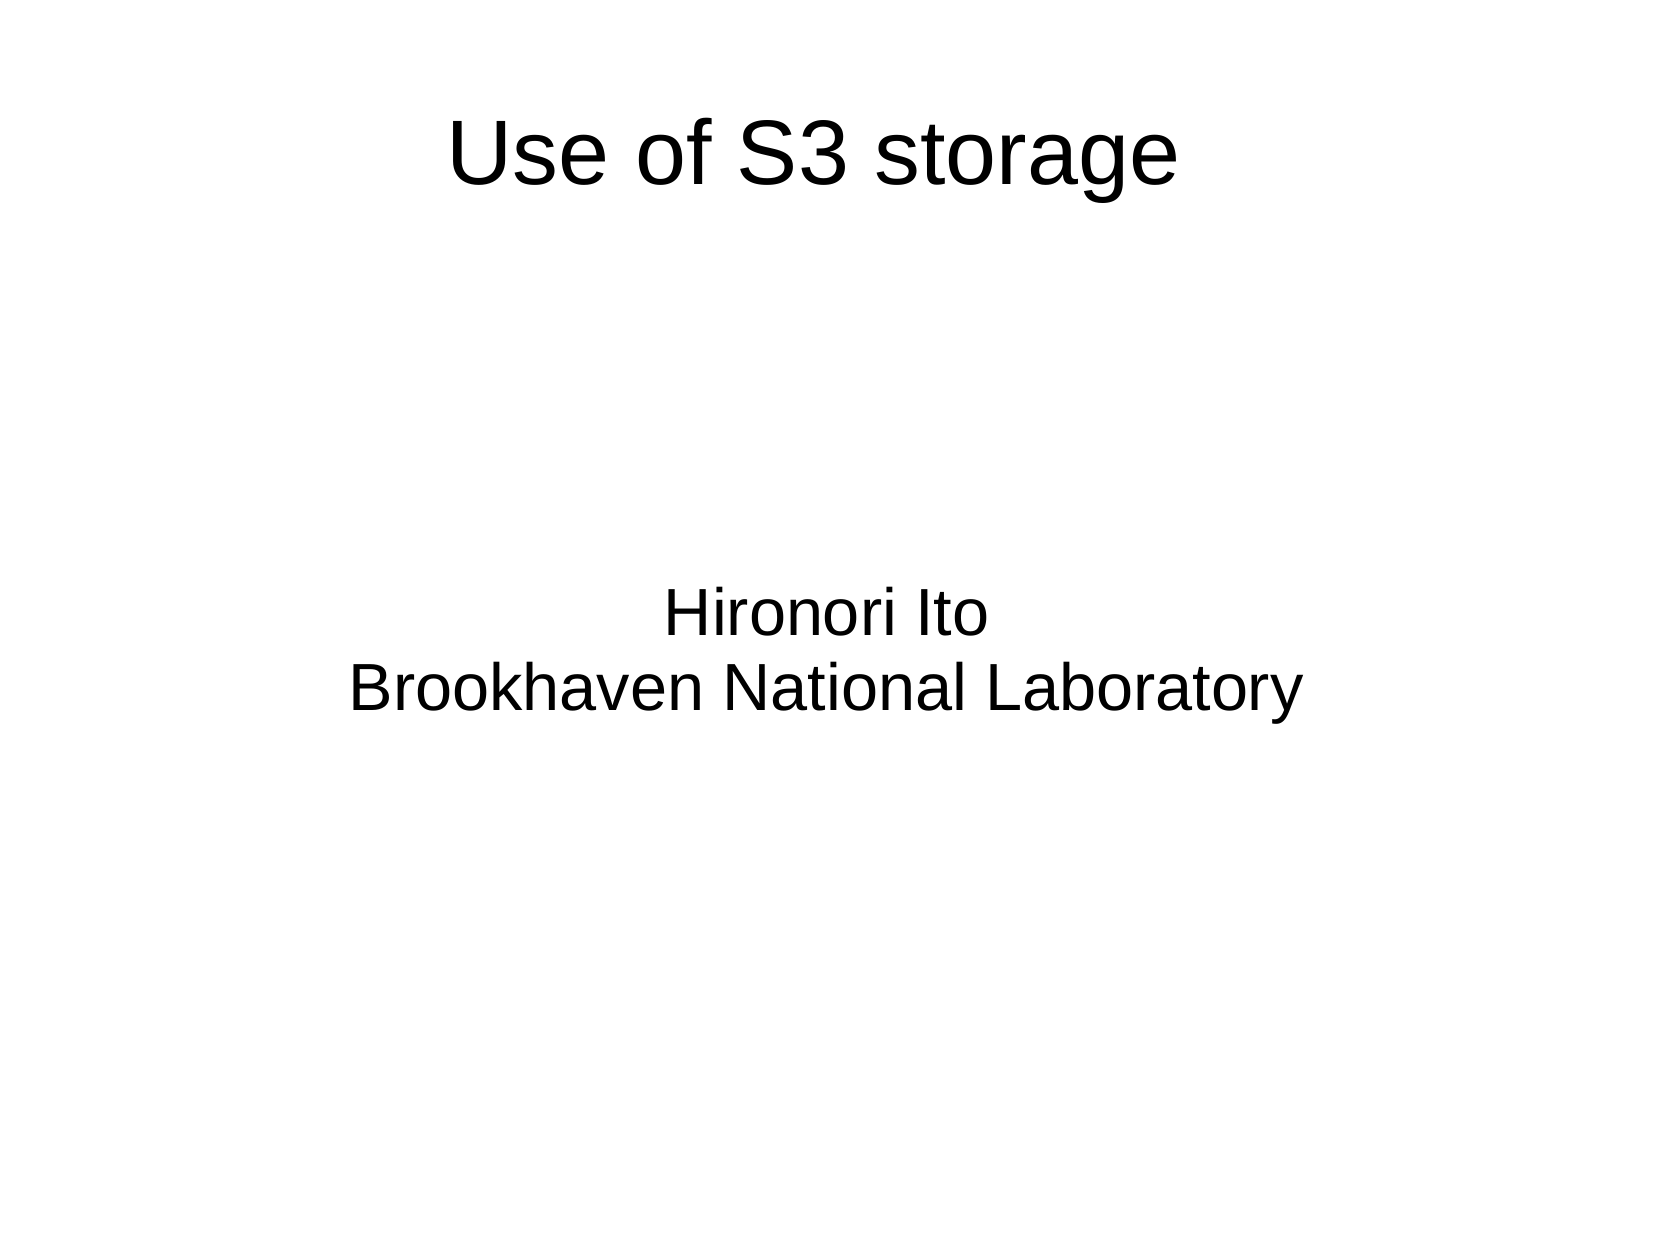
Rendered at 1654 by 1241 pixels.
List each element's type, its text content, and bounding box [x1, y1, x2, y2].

subtitle Hironori Ito Brookhaven National Laboratory [82, 290, 1571, 1010]
title Use of S3 storage [82, 49, 1571, 257]
